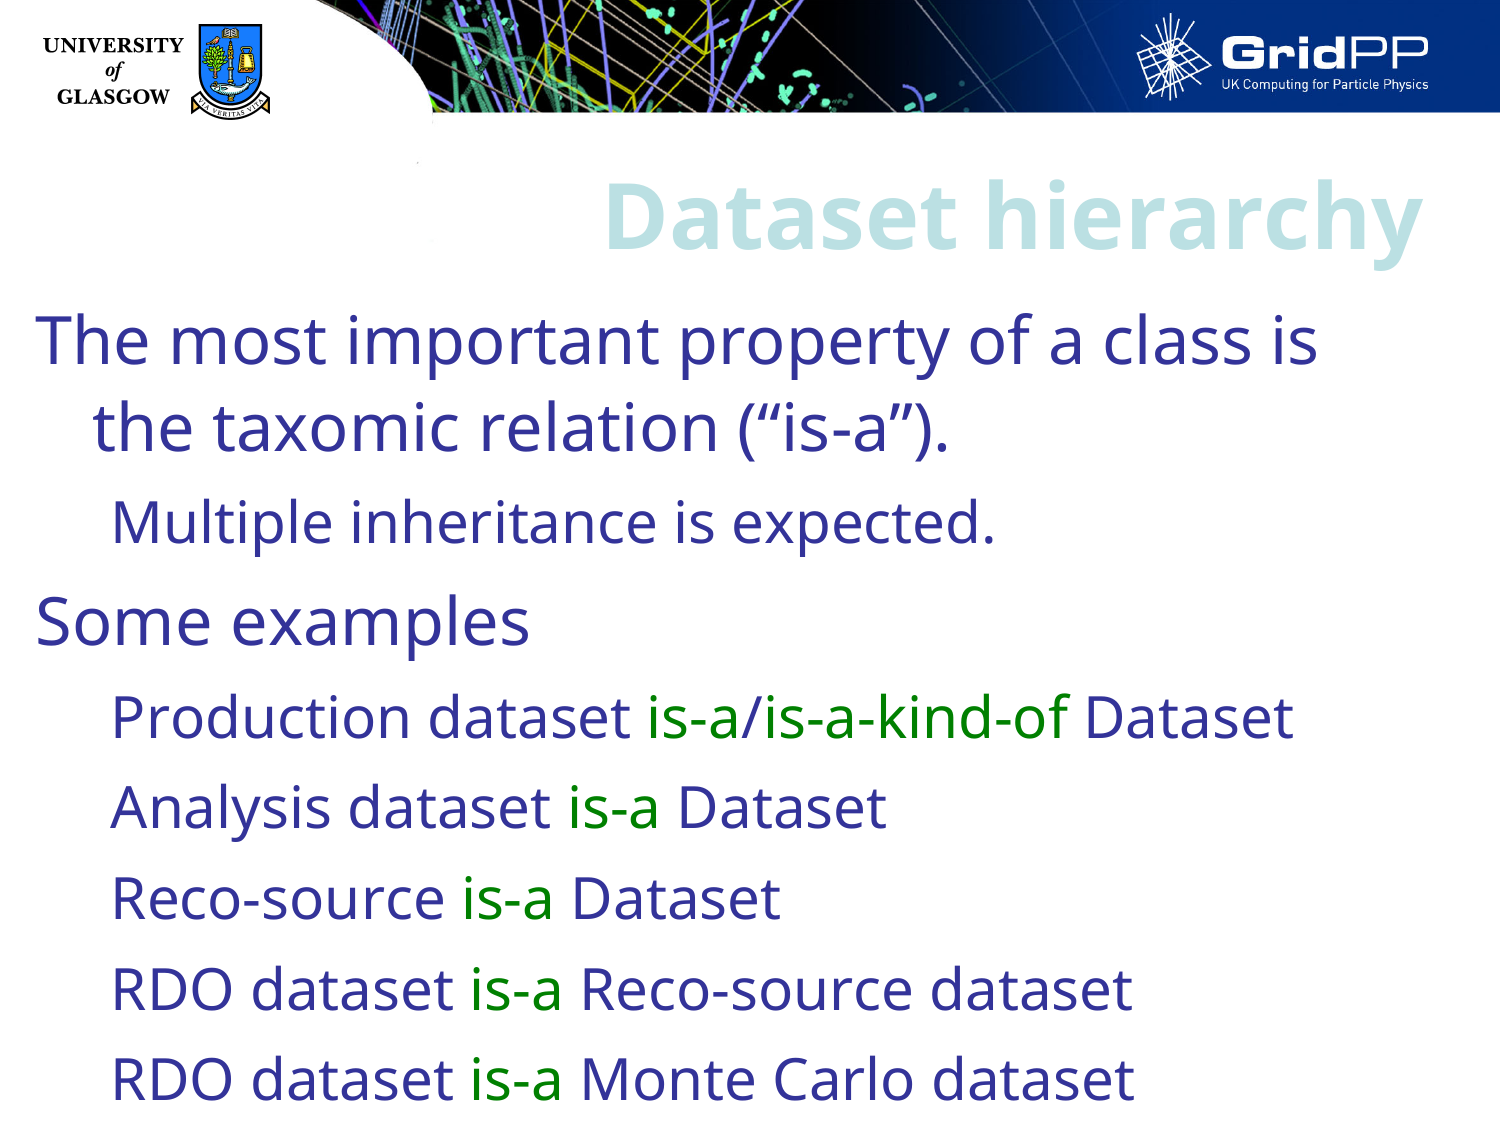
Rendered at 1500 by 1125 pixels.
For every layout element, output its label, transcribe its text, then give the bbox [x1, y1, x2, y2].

title Dataset hierarchy [568, 94, 1457, 334]
picture [0, 0, 1500, 1125]
list The most important property of a class is the taxomic relation (“is-a”). Multiple inheritance is expected. Some examples Production dataset is-a/is-a-kind-of Dataset Analysis dataset is-a Dataset Reco-source is-a Dataset RDO dataset is-a Reco-source dataset RDO dataset is-a Monte Carlo dataset TDAQ dataset is-a Reco-source dataset [35, 294, 1436, 1095]
